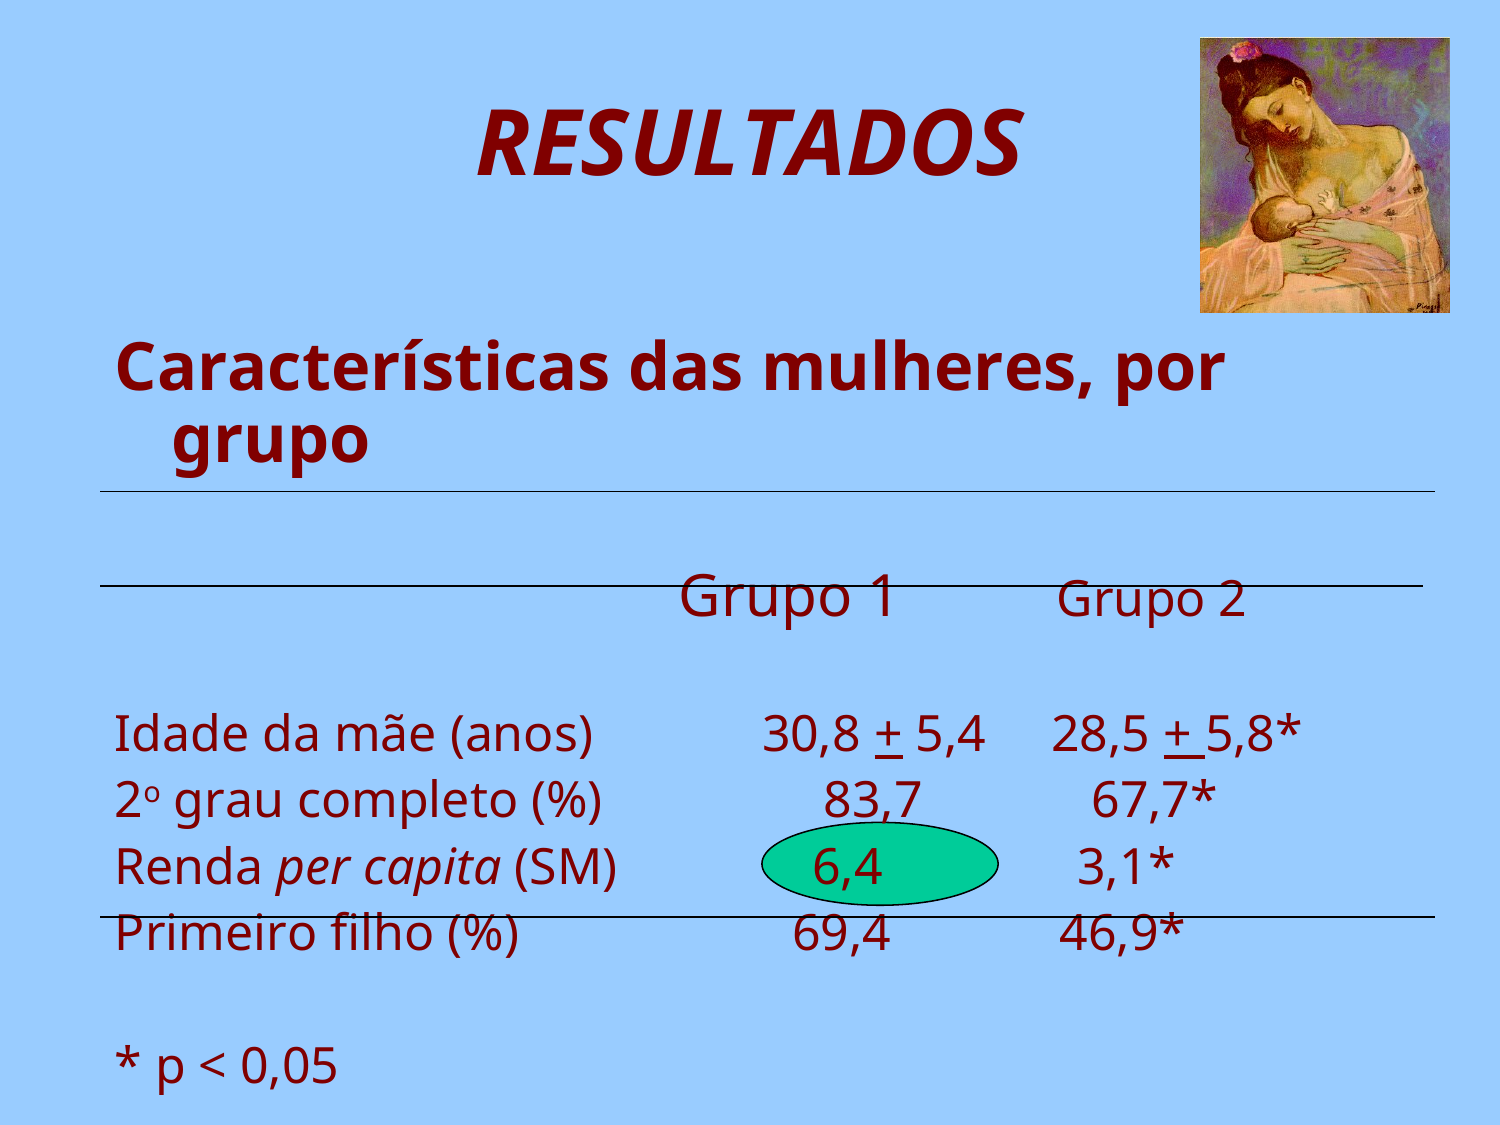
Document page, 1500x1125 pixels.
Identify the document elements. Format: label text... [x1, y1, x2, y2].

title RESULTADOS [112, 76, 1200, 312]
list Características das mulheres, por grupo Grupo 1 Grupo 2 Idade da mãe (anos) 30,8 + 5,4 28,5 + 5,8* 2o grau completo (%) 83,7 67,7* Renda per capita (SM) 6,4 3,1* Primeiro filho (%) 69,4 46,9* * p < 0,05 [99, 324, 1450, 1125]
picture [1200, 37, 1450, 313]
